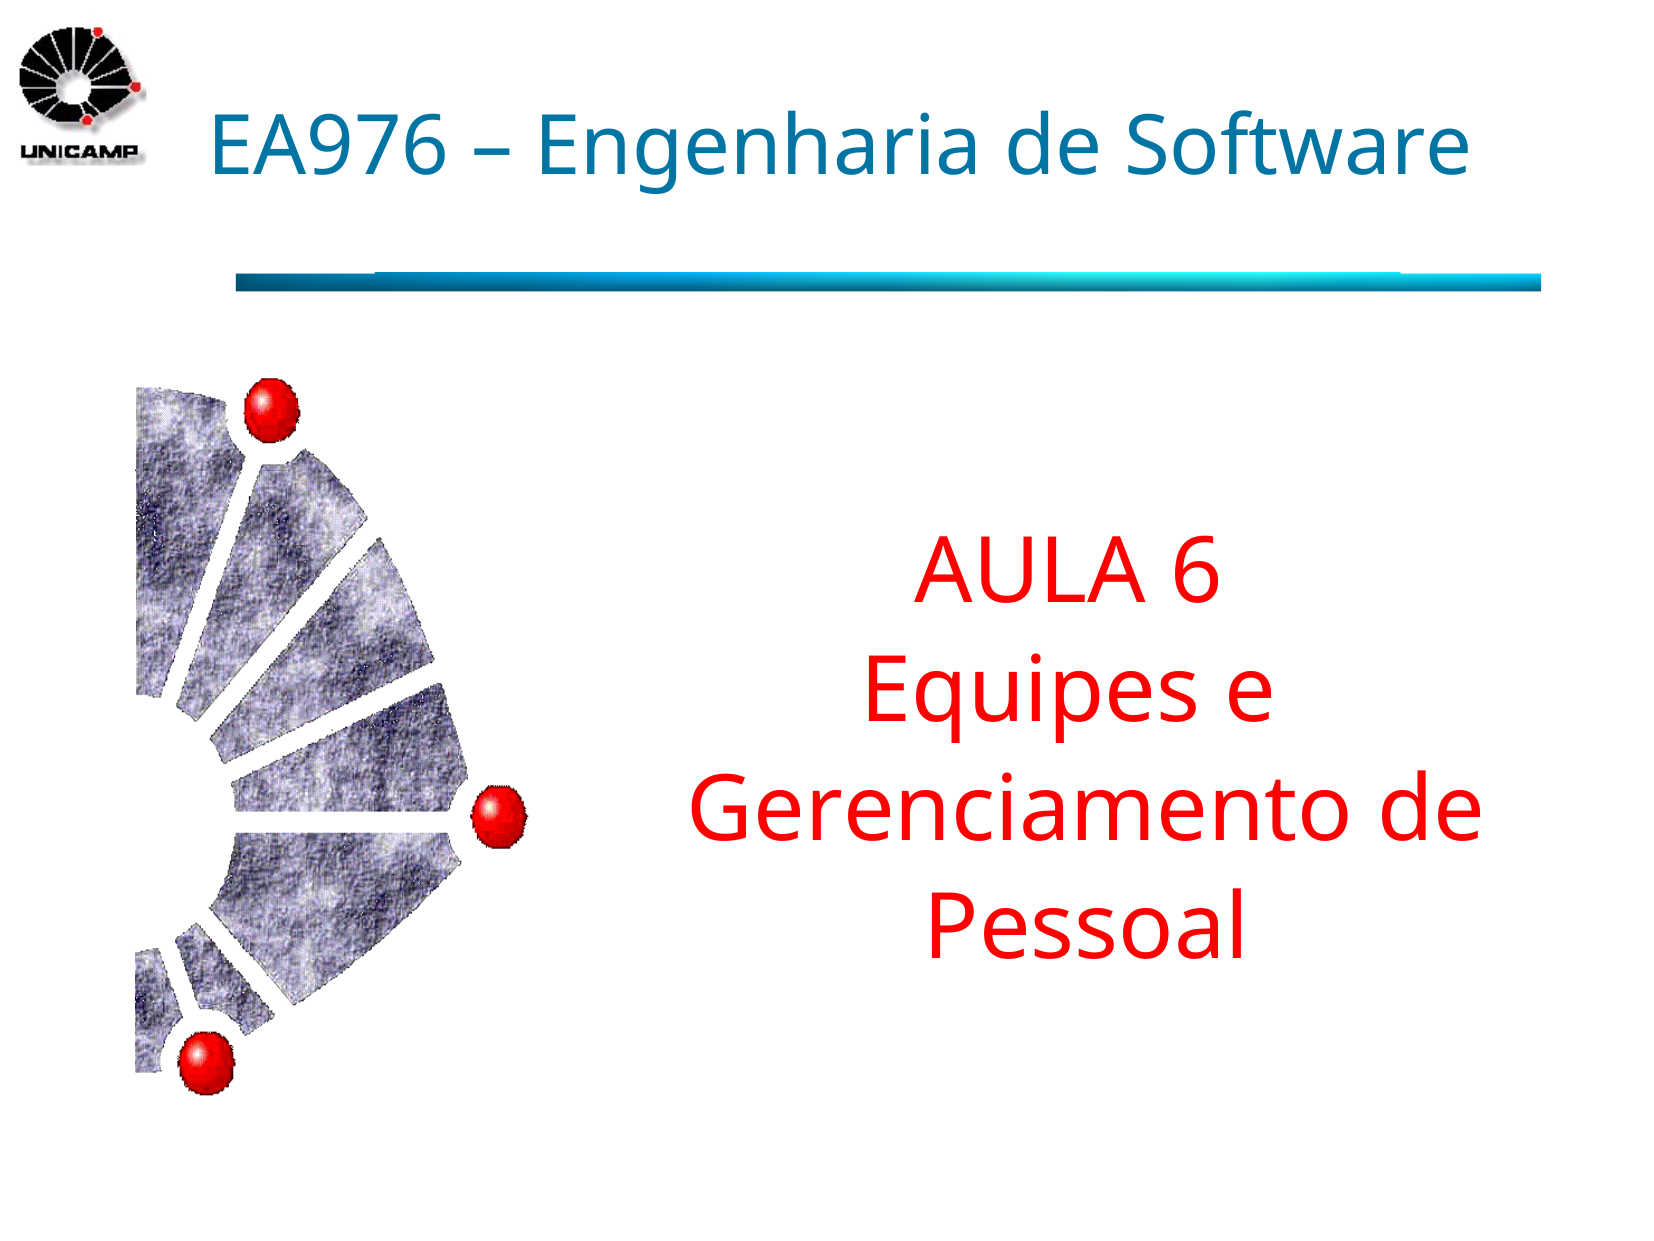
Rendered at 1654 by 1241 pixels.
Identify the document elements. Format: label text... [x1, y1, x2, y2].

title EA976 – Engenharia de Software [61, 35, 1620, 250]
chart [135, 324, 562, 1112]
picture [125, 272, 1654, 295]
subtitle AULA 6 Equipes e Gerenciamento de Pessoal [561, 308, 1541, 1182]
